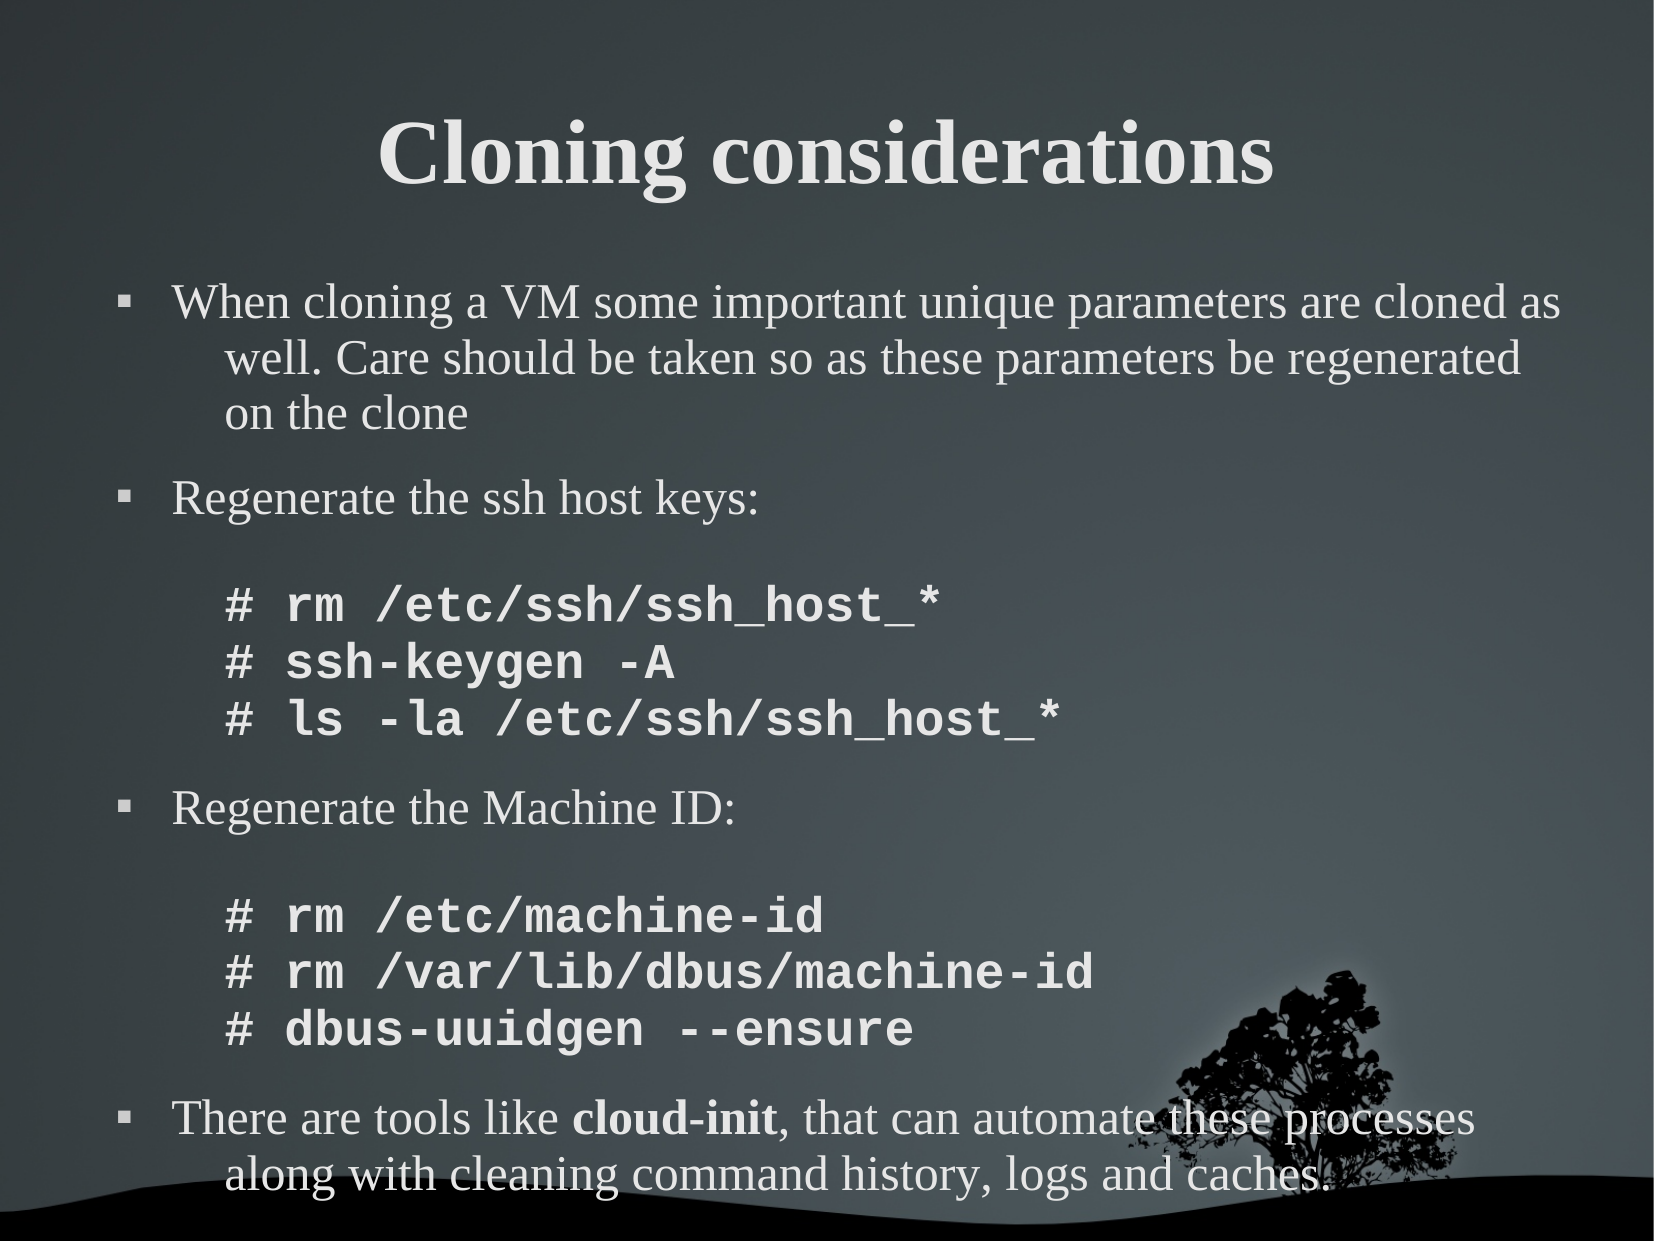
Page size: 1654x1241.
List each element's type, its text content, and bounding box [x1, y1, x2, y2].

title Cloning considerations [82, 49, 1571, 257]
list When cloning a VM some important unique parameters are cloned as well. Care should be taken so as these parameters be regenerated on the clone Regenerate the ssh host keys: # rm /etc/ssh/ssh_host_* # ssh-keygen -A # ls -la /etc/ssh/ssh_host_* Regenerate the Machine ID: # rm /etc/machine-id # rm /var/lib/dbus/machine-id # dbus-uuidgen --ensure There are tools like cloud-init, that can automate these processes along with cleaning command history, logs and caches. [82, 274, 1571, 1201]
picture [0, 0, 1654, 1241]
